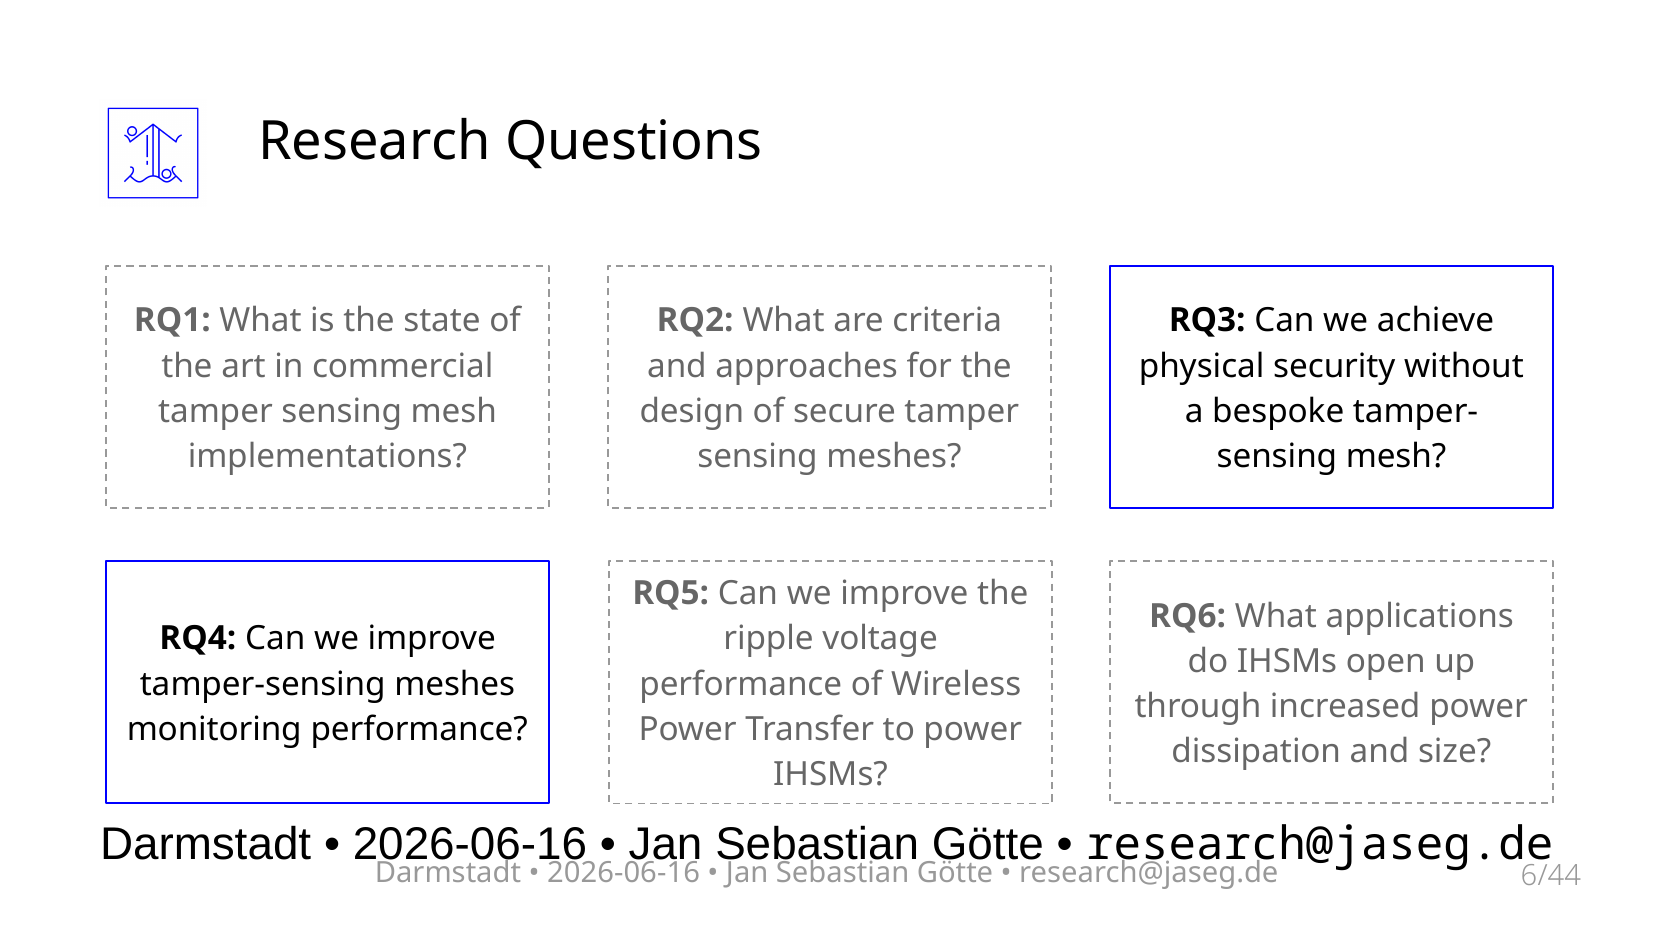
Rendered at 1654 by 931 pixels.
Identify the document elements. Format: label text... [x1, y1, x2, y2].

text_box RQ6: What applications do IHSMs open up through increased power dissipation and size? [1110, 561, 1554, 804]
text_box RQ3: Can we achieve physical security without a bespoke tamper-sensing mesh? [1110, 265, 1554, 508]
picture [99, 99, 207, 207]
text_box RQ4: Can we improve tamper-sensing meshes monitoring performance? [106, 561, 550, 804]
text_box RQ5: Can we improve the ripple voltage performance of Wireless Power Transfer to power IHSMs? [609, 561, 1053, 804]
text_box RQ2: What are criteria and approaches for the design of secure tamper sensing meshes? [608, 265, 1052, 508]
text_box RQ1: What is the state of the art in commercial tamper sensing mesh implementations? [106, 265, 550, 508]
text_box Research Questions [243, 93, 1543, 213]
text_box Darmstadt • 2026-06-16 • Jan Sebastian Götte • research@jaseg.de [82, 797, 1571, 886]
